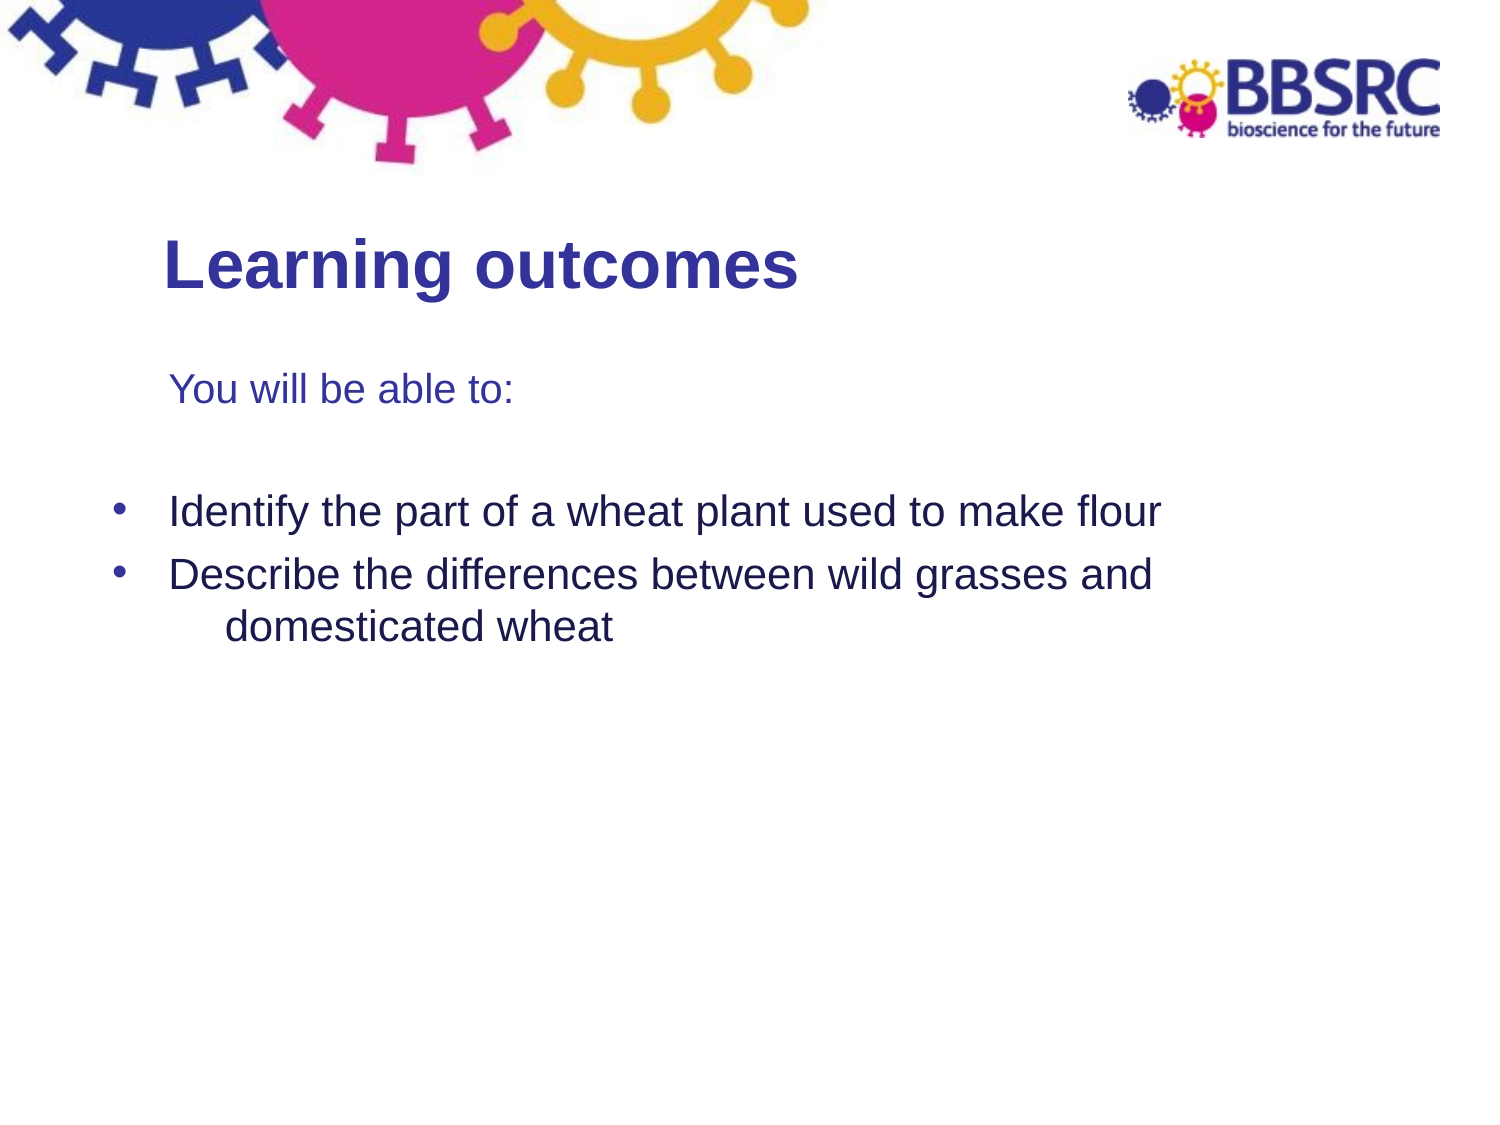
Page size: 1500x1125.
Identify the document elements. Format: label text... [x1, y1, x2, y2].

list Learning outcomes [112, 219, 1377, 303]
list You will be able to: Identify the part of a wheat plant used to make flour Describe the differences between wild grasses and domesticated wheat [112, 361, 1412, 1047]
